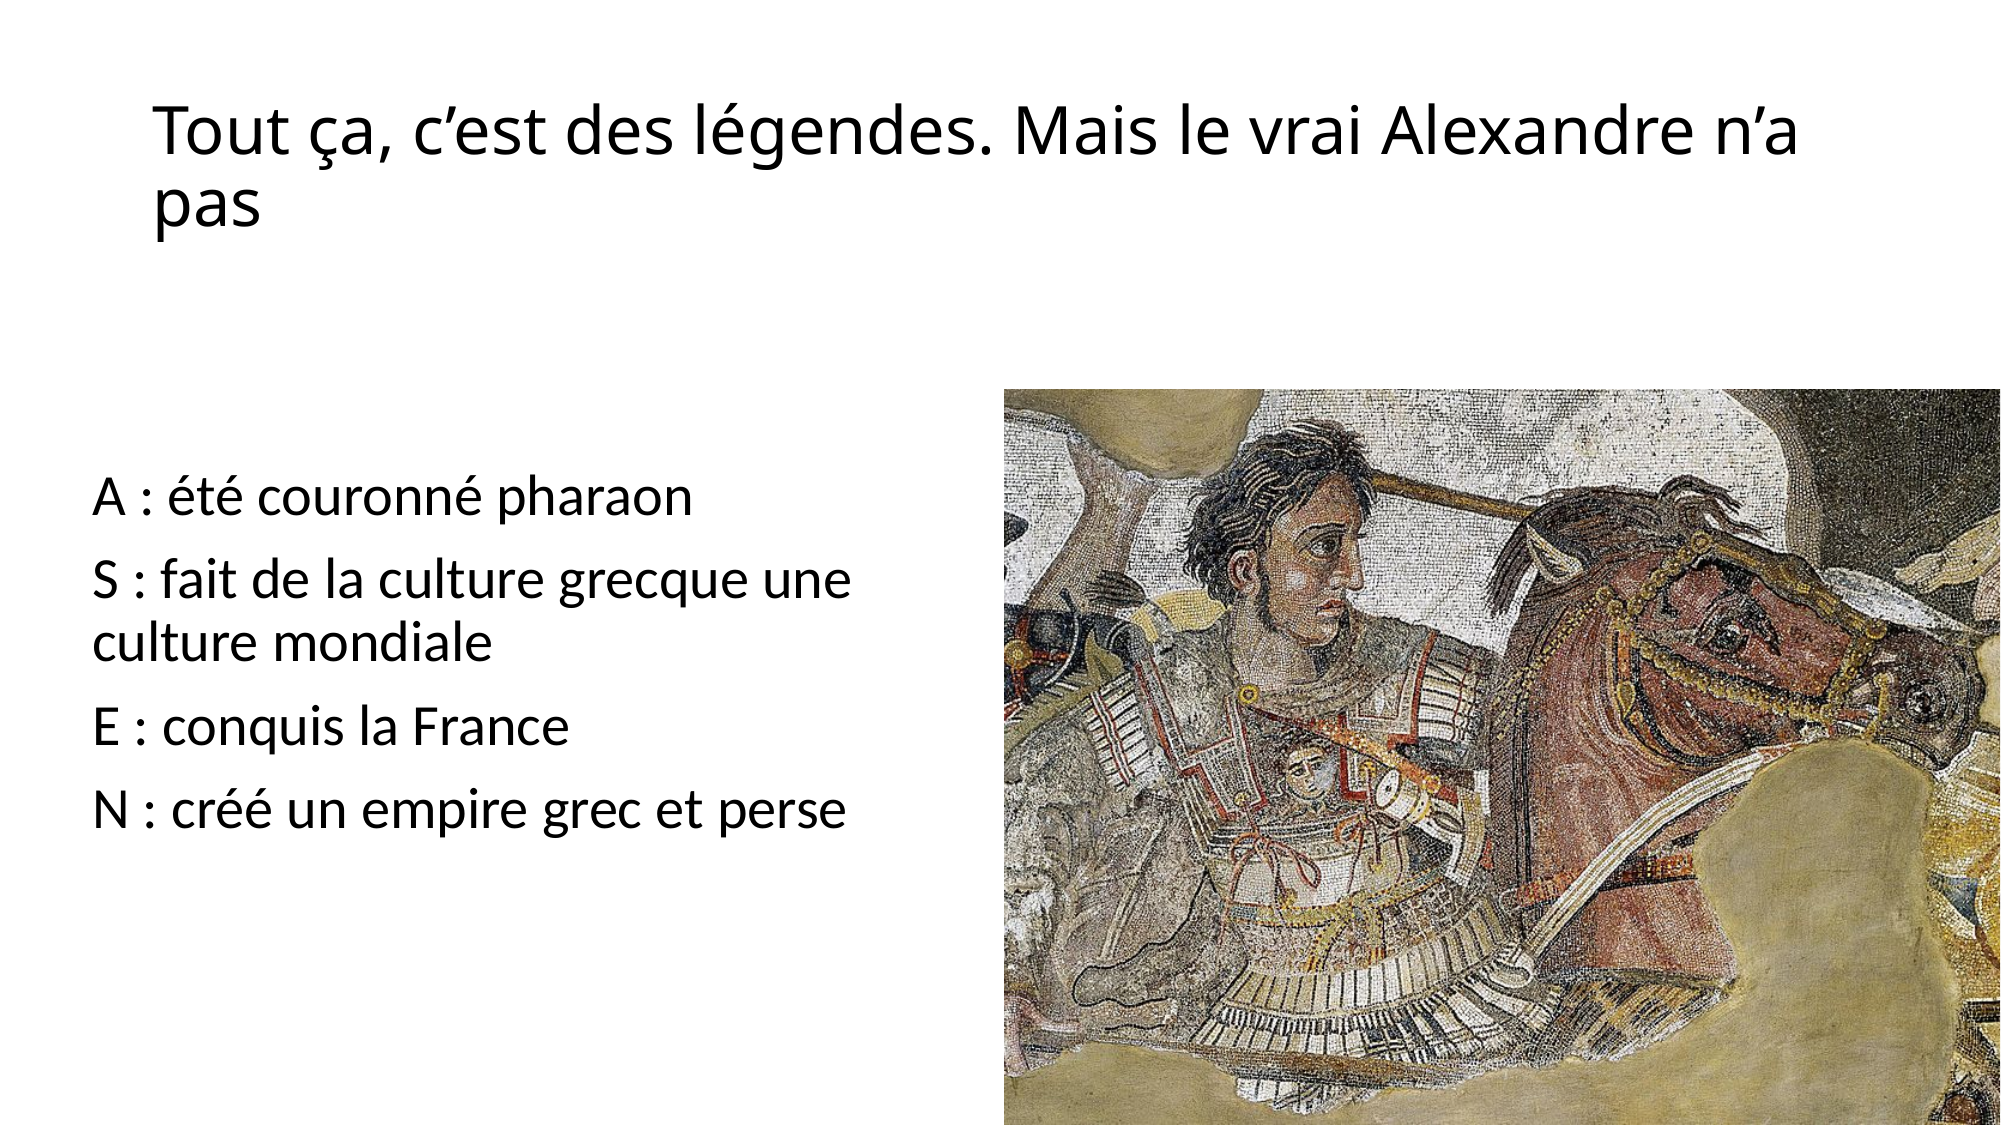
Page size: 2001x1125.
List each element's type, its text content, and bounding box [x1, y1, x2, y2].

picture [1004, 389, 2000, 1125]
list A : été couronné pharaon S : fait de la culture grecque une culture mondiale E : conquis la France N : créé un empire grec et perse [77, 457, 1000, 1066]
title Tout ça, c’est des légendes. Mais le vrai Alexandre n’a pas [137, 59, 1863, 278]
